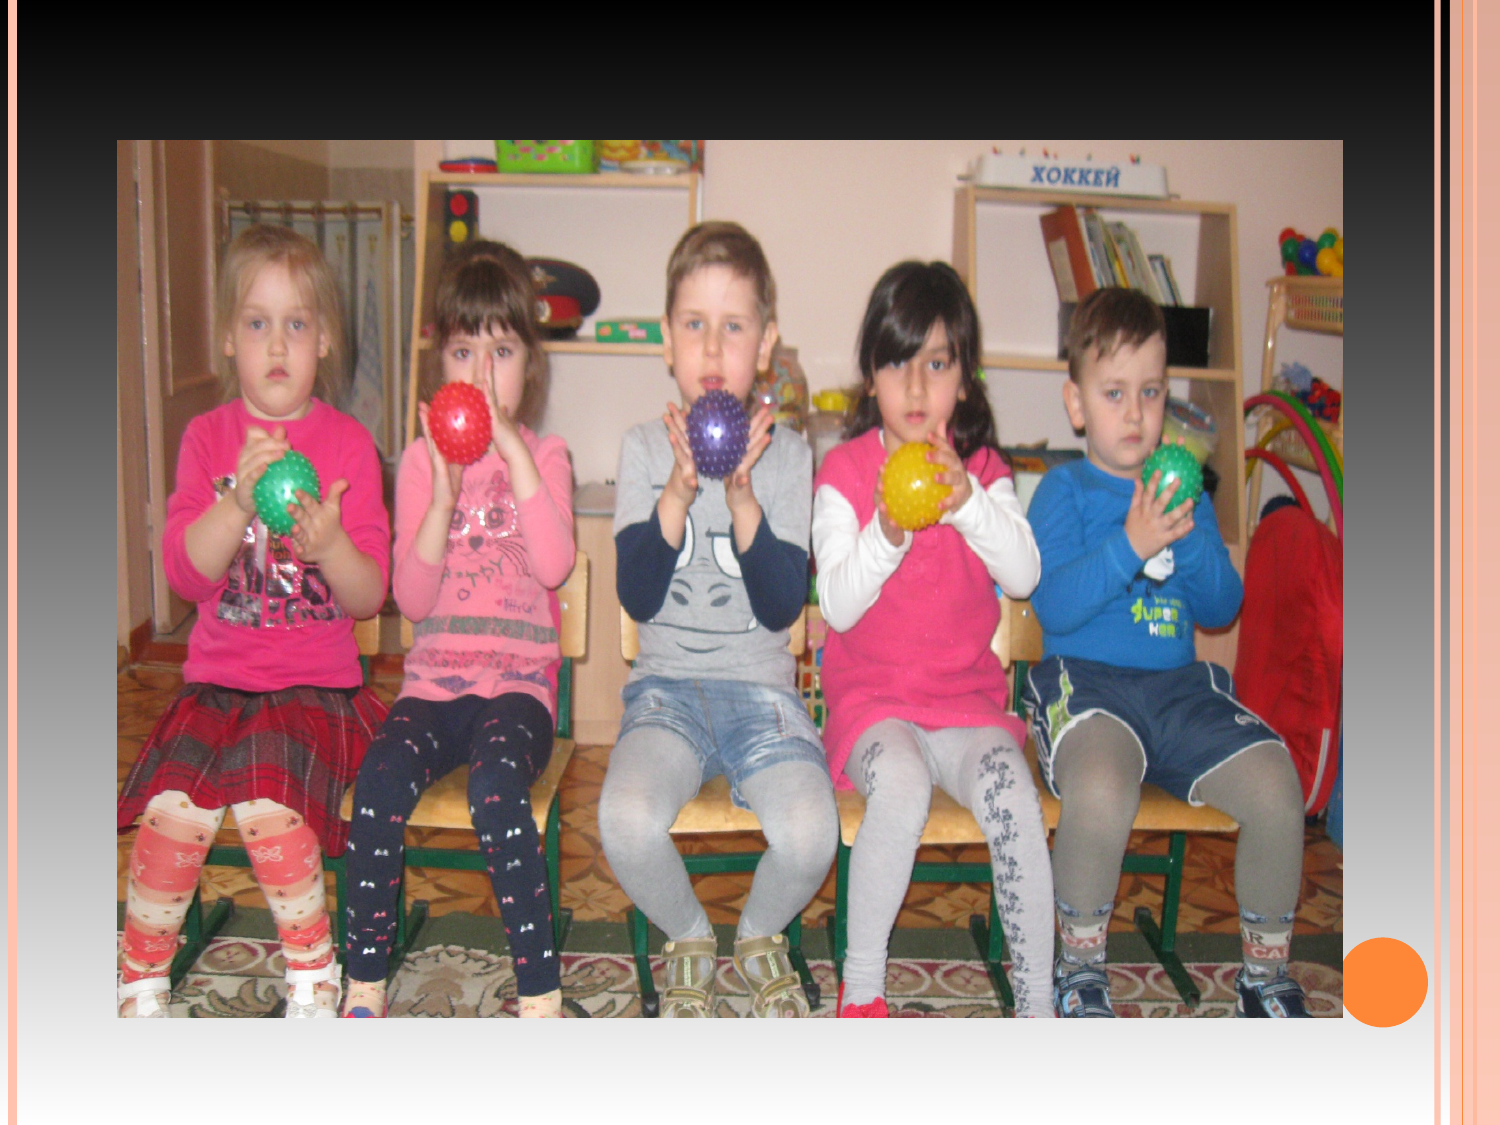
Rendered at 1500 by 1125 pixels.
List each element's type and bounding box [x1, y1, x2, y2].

title [75, 45, 1300, 233]
picture [117, 140, 1343, 1018]
